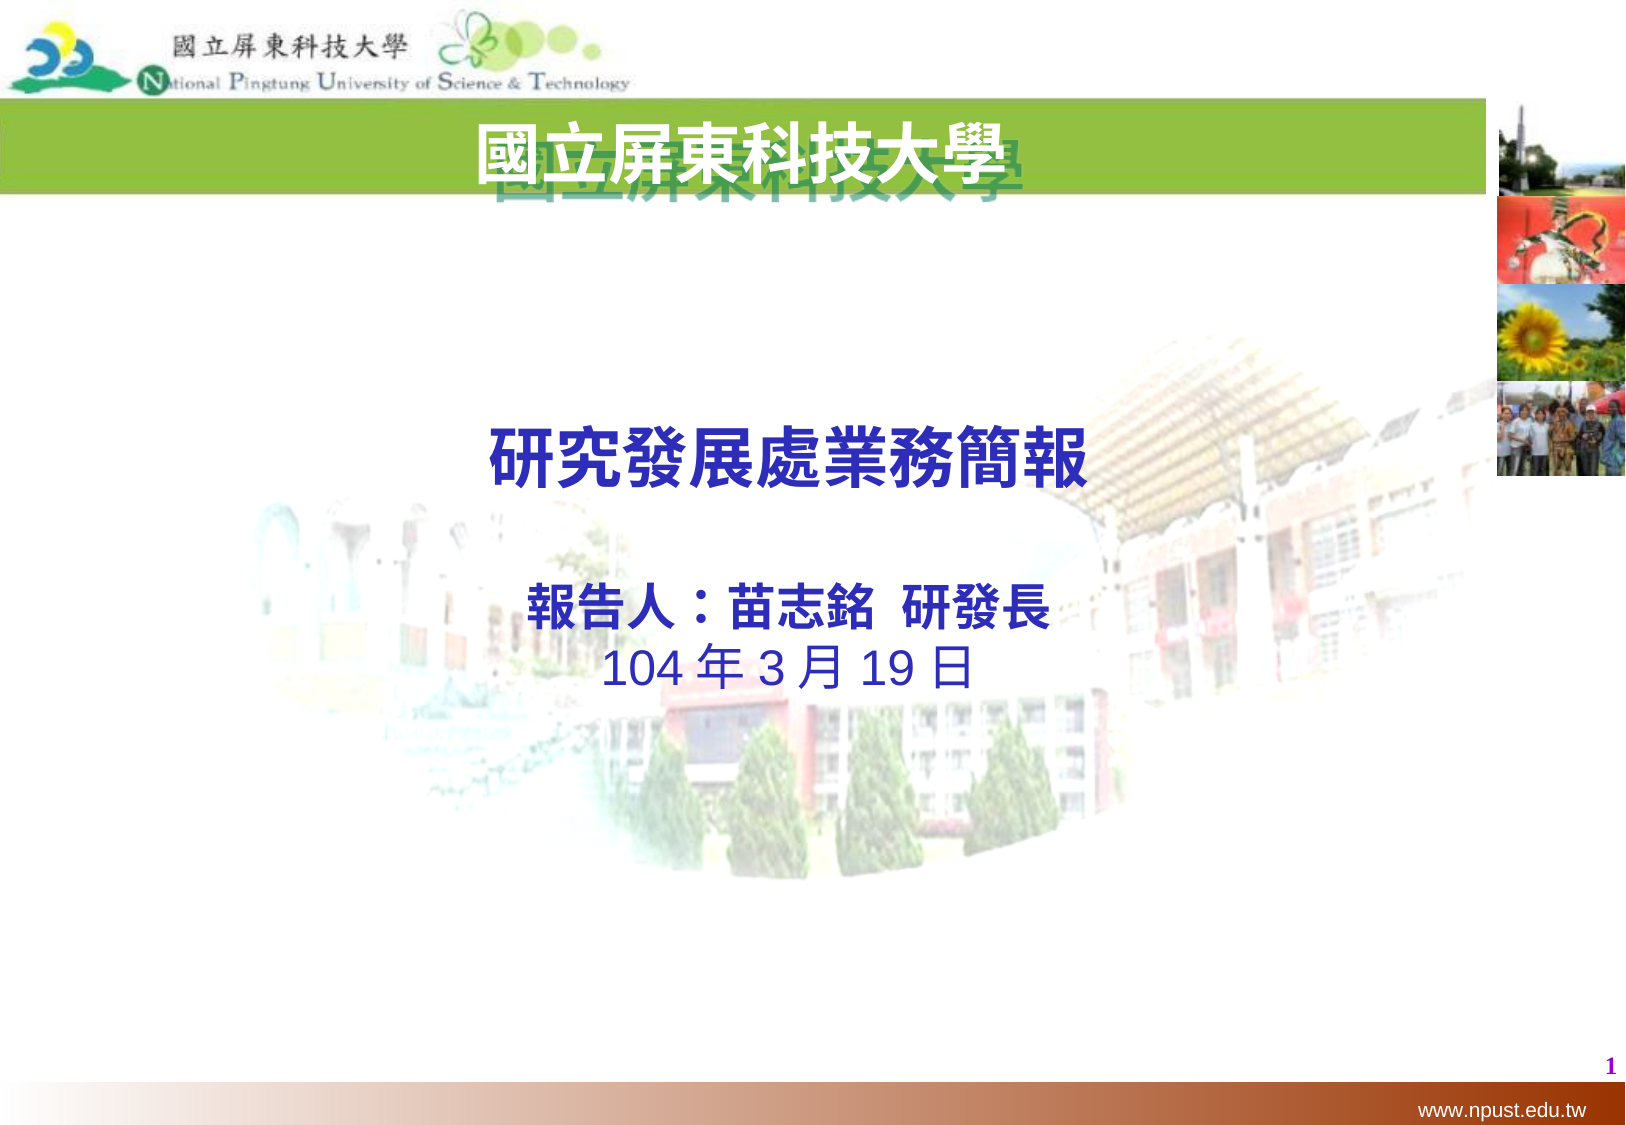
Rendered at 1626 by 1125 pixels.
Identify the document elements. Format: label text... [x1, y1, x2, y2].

picture [0, 0, 1486, 220]
text_box 國立屏東科技大學 [80, 97, 1404, 208]
picture [1497, 101, 1626, 476]
title 研究發展處業務簡報 報告人：苗志銘 研發長 104年3月19日 [174, 267, 1404, 965]
